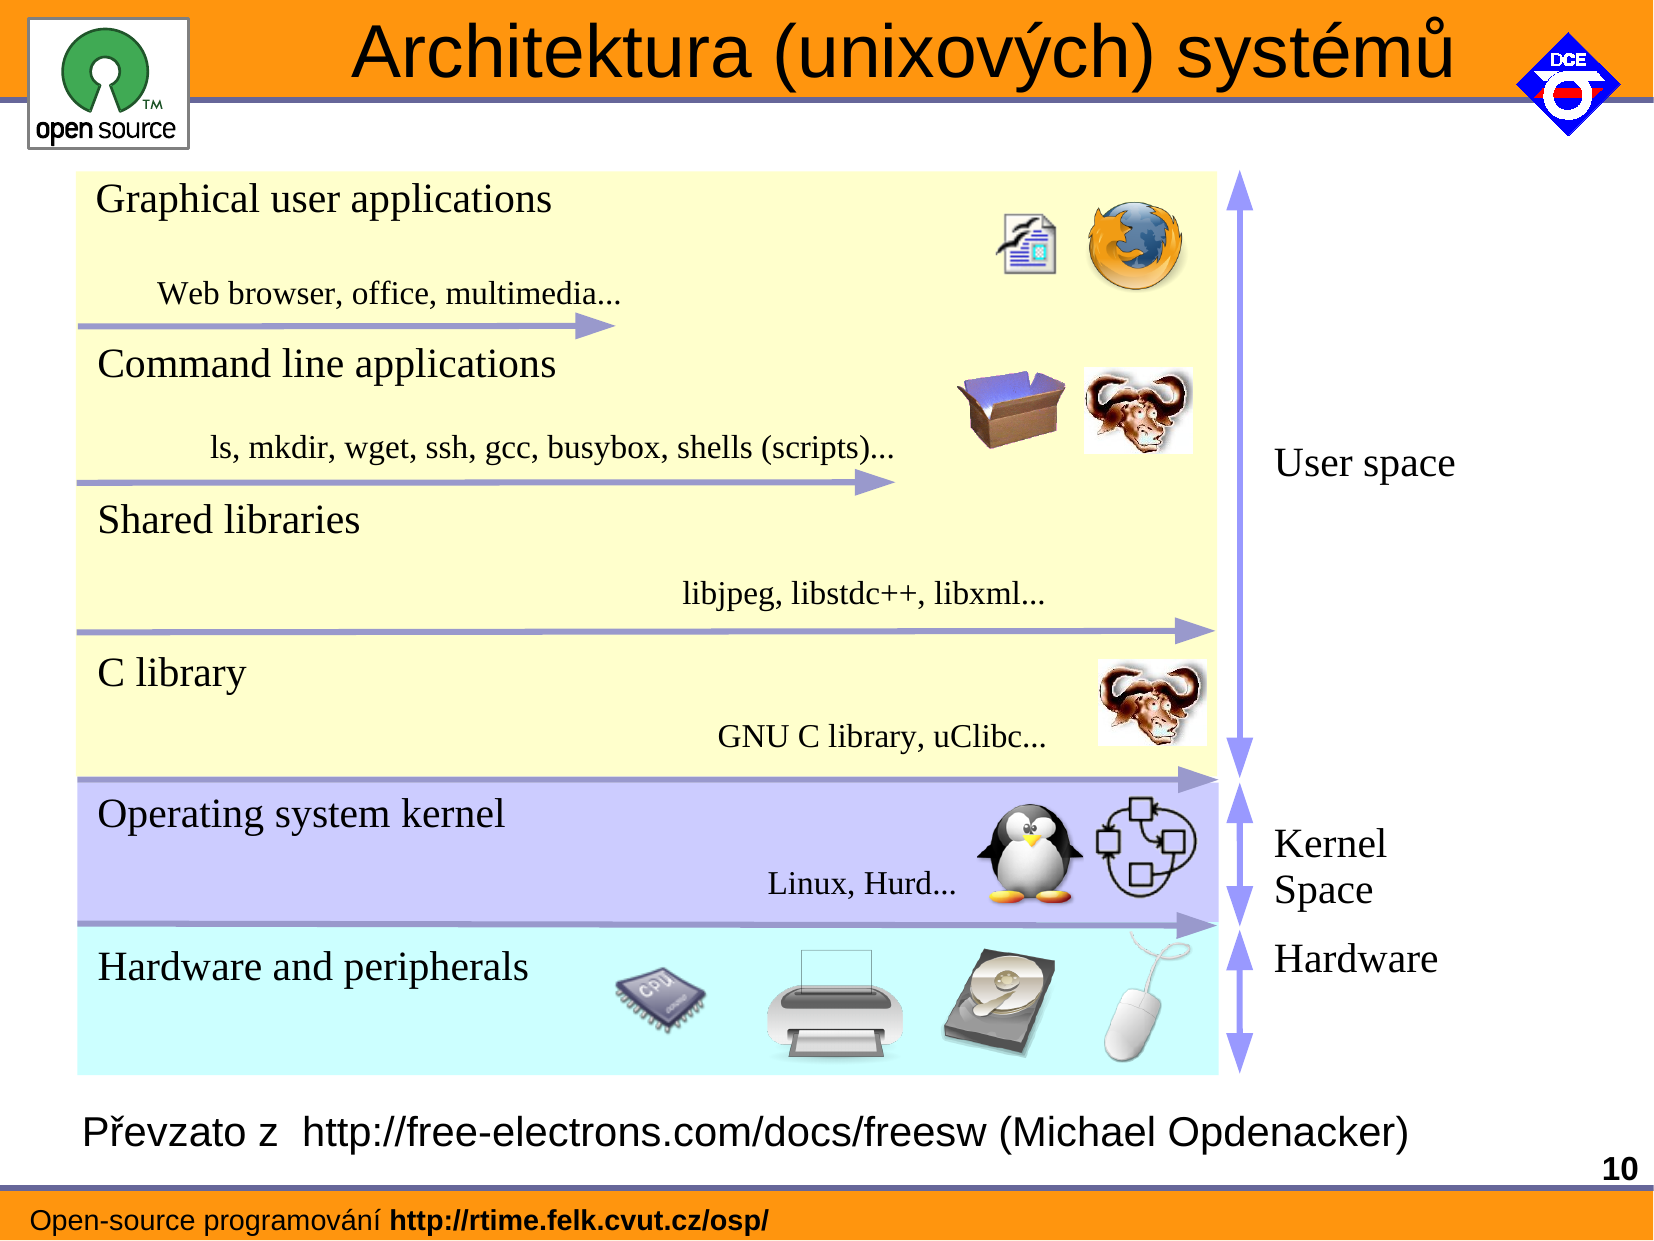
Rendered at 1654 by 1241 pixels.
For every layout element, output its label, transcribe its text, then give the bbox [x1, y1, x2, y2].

text_box Shared libraries [91, 489, 540, 560]
text_box Linux, Hurd... [761, 858, 964, 917]
picture [1089, 791, 1202, 906]
title Architektura (unixových) systémů [178, 4, 1631, 98]
text_box User space [1268, 433, 1469, 503]
picture [613, 952, 714, 1053]
text_box Graphical user applications [89, 169, 659, 240]
picture [976, 800, 1084, 909]
picture [765, 926, 905, 1066]
text_box C library [91, 642, 540, 713]
text_box Command line applications [91, 333, 578, 404]
text_box GNU C library, uClibc... [711, 711, 1055, 770]
picture [1098, 659, 1207, 746]
text_box ls, mkdir, wget, ssh, gcc, busybox, shells (scripts)... [204, 423, 903, 482]
text_box Kernel Space [1268, 814, 1501, 928]
picture [1084, 367, 1193, 454]
text_box Hardware and peripherals [91, 936, 540, 1007]
text_box Web browser, office, multimedia... [151, 268, 630, 327]
picture [1082, 190, 1189, 297]
text_box Operating system kernel [91, 783, 540, 854]
picture [994, 212, 1061, 279]
text_box [77, 782, 1219, 1076]
picture [957, 371, 1066, 449]
text_box Převzato z http://free-electrons.com/docs/freesw (Michael Opdenacker) [75, 1102, 1469, 1167]
text_box libjpeg, libstdc++, libxml... [676, 568, 1053, 628]
text_box [75, 171, 1218, 777]
text_box Hardware [1268, 929, 1501, 1000]
picture [933, 928, 1207, 1071]
